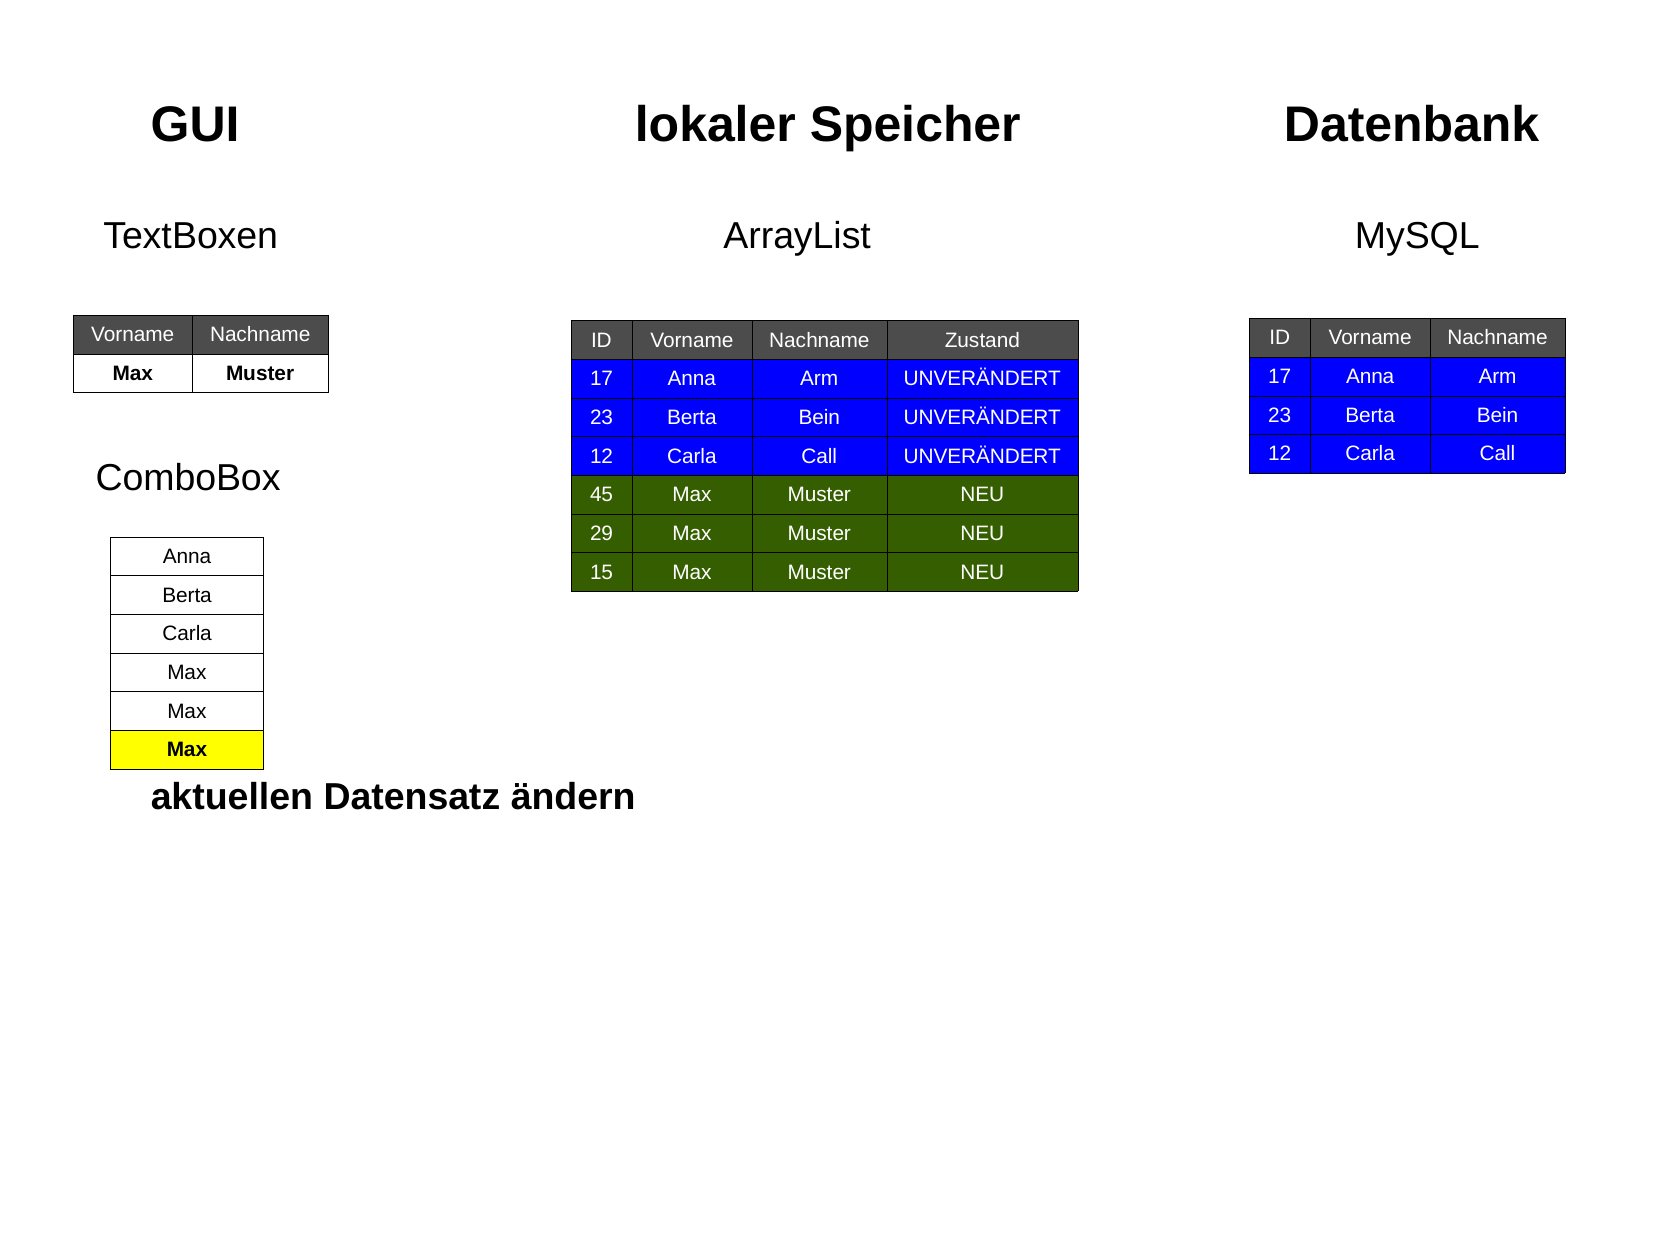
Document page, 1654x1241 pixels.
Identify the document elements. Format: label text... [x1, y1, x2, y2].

table_header Vorname [633, 321, 752, 359]
table_cell Berta [633, 399, 752, 436]
text_box Datenbank [1269, 88, 1555, 161]
table_cell Berta [111, 576, 263, 614]
table_cell Carla [633, 437, 752, 475]
table_cell NEU [888, 515, 1078, 552]
text_box ArrayList [708, 206, 886, 264]
table_header Vorname [74, 316, 192, 354]
table_cell Max [111, 654, 263, 691]
table_cell Max [111, 692, 263, 730]
table_cell Max [633, 476, 752, 514]
table_header Vorname [1311, 319, 1430, 357]
table_cell Max [633, 515, 752, 552]
table_cell UNVERÄNDERT [888, 360, 1078, 398]
table_cell 12 [572, 437, 632, 475]
table_cell NEU [888, 553, 1078, 591]
table_cell Carla [111, 615, 263, 653]
text_box ComboBox [80, 448, 296, 506]
table_cell UNVERÄNDERT [888, 437, 1078, 475]
table_cell Call [753, 437, 887, 475]
table_cell 23 [572, 399, 632, 436]
table_cell Max [111, 731, 263, 769]
table_cell 29 [572, 515, 632, 552]
table_cell Berta [1311, 397, 1430, 434]
table_cell 17 [572, 360, 632, 398]
table_cell Bein [753, 399, 887, 436]
text_box lokaler Speicher [620, 88, 1037, 161]
table_cell Muster [753, 476, 887, 514]
table_cell Bein [1431, 397, 1565, 434]
table_cell Max [633, 553, 752, 591]
table_cell 15 [572, 553, 632, 591]
text_box GUI [135, 88, 255, 161]
table_header Zustand [888, 321, 1078, 359]
table_header Anna [111, 538, 263, 575]
table_header ID [1250, 319, 1310, 357]
table_cell NEU [888, 476, 1078, 514]
table_header Nachname [753, 321, 887, 359]
text_box MySQL [1340, 206, 1495, 264]
table_header ID [572, 321, 632, 359]
table_cell Arm [753, 360, 887, 398]
table_cell Carla [1311, 435, 1430, 473]
table_cell 12 [1250, 435, 1310, 473]
table_cell 23 [1250, 397, 1310, 434]
table_cell Muster [753, 515, 887, 552]
table_header Nachname [193, 316, 328, 354]
table_cell Anna [633, 360, 752, 398]
table_cell Max [74, 355, 192, 392]
table_cell 45 [572, 476, 632, 514]
table_cell UNVERÄNDERT [888, 399, 1078, 436]
table_header Nachname [1431, 319, 1565, 357]
table_cell Muster [193, 355, 328, 392]
table_cell 17 [1250, 358, 1310, 396]
table_cell Arm [1431, 358, 1565, 396]
text_box TextBoxen [88, 206, 293, 264]
table_cell Call [1431, 435, 1565, 473]
text_box aktuellen Datensatz ändern [136, 767, 651, 826]
table_cell Muster [753, 553, 887, 591]
table_cell Anna [1311, 358, 1430, 396]
